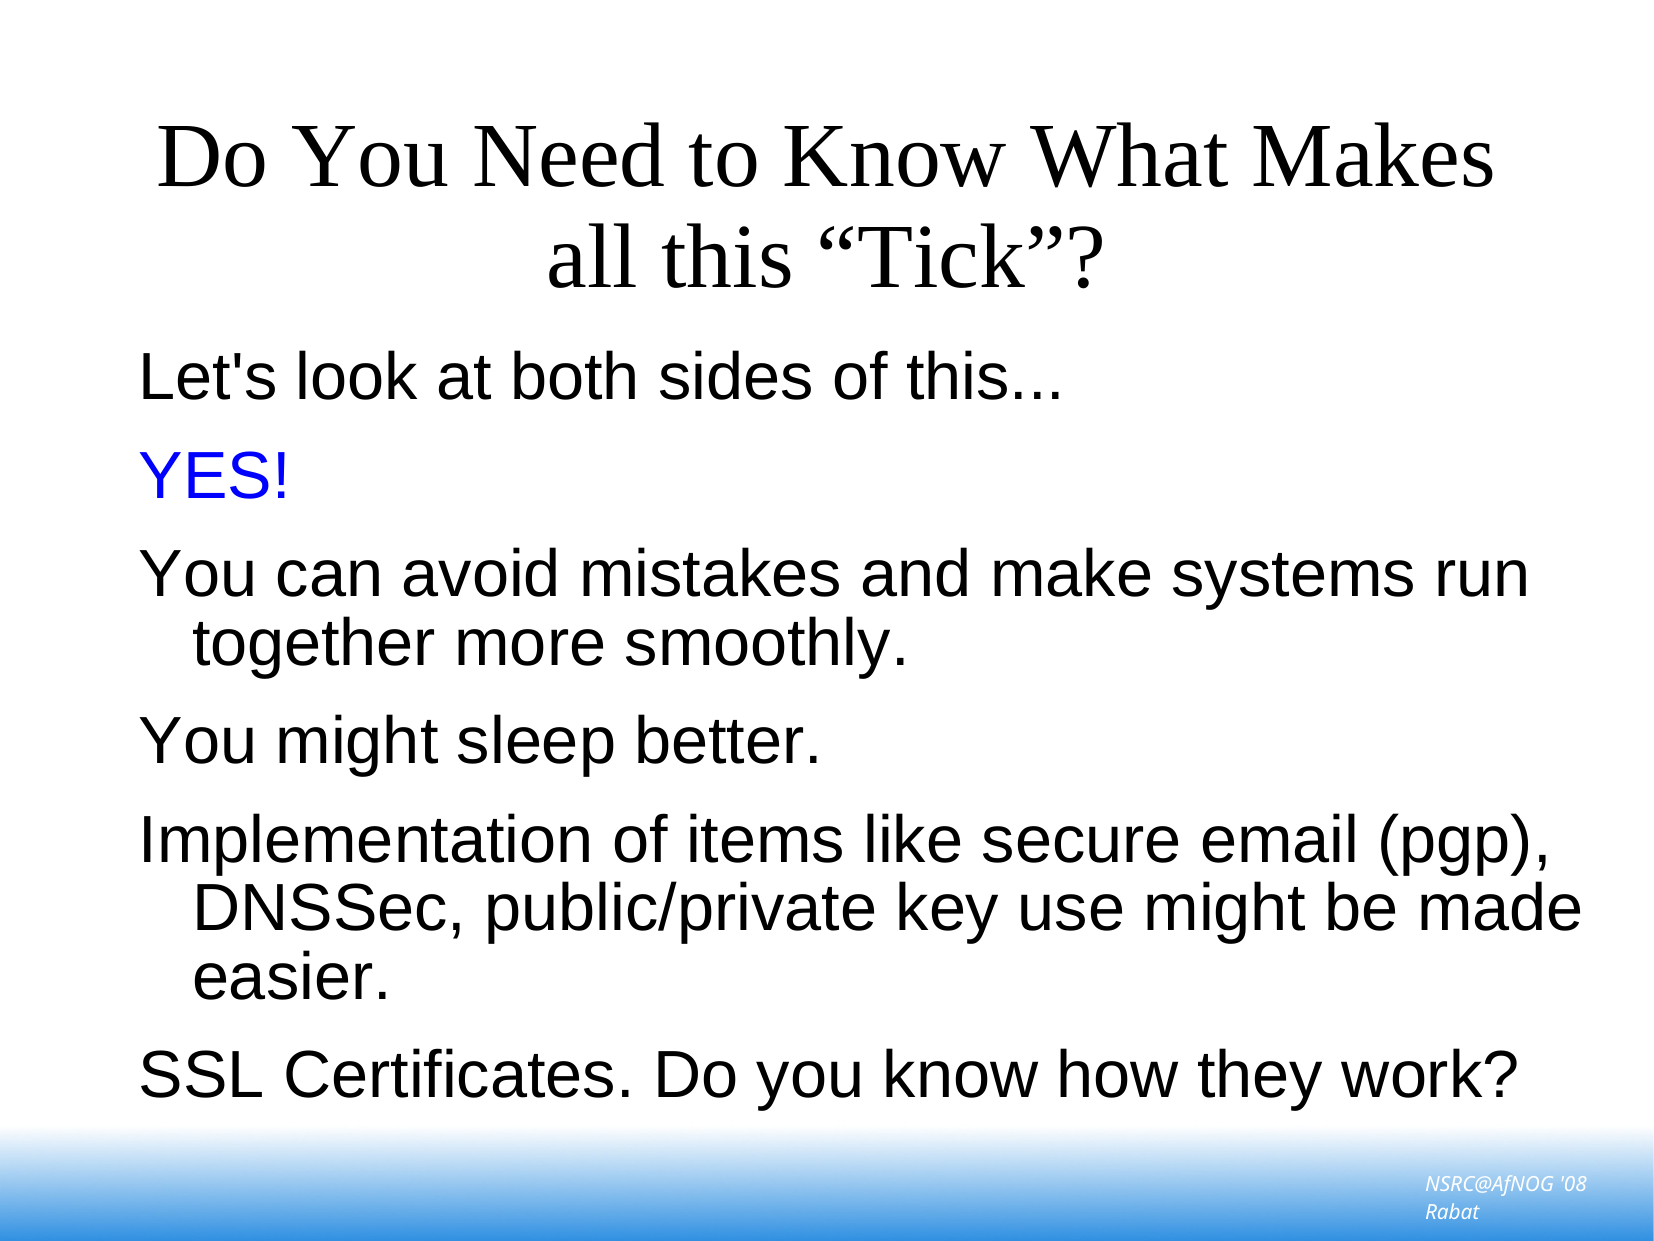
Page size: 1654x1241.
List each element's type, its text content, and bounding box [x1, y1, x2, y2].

list Let's look at both sides of this... YES! You can avoid mistakes and make systems run together more smoothly. You might sleep better. Implementation of items like secure email (pgp), DNSSec, public/private key use might be made easier. SSL Certificates. Do you know how they work? [121, 344, 1613, 1127]
title Do You Need to Know What Makes all this “Tick”? [121, 102, 1534, 310]
picture [0, 1124, 1654, 1241]
